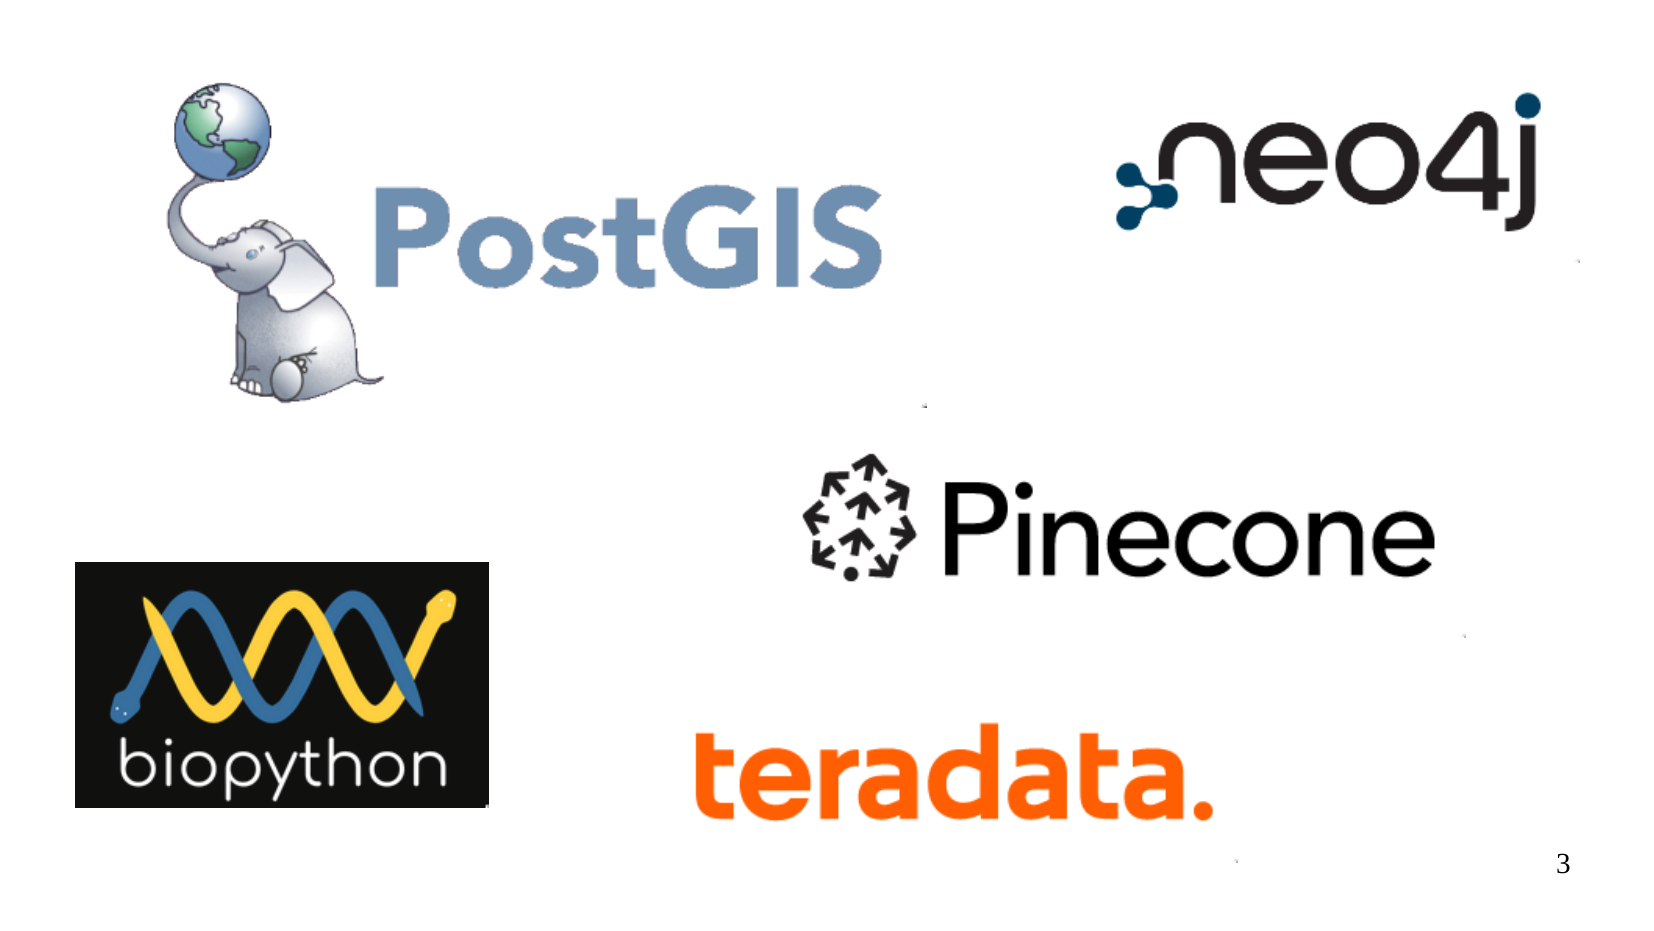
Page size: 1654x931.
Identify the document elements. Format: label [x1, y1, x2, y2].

picture [112, 74, 927, 408]
picture [668, 704, 1238, 863]
picture [75, 562, 489, 808]
picture [750, 426, 1466, 638]
picture [1087, 74, 1580, 263]
